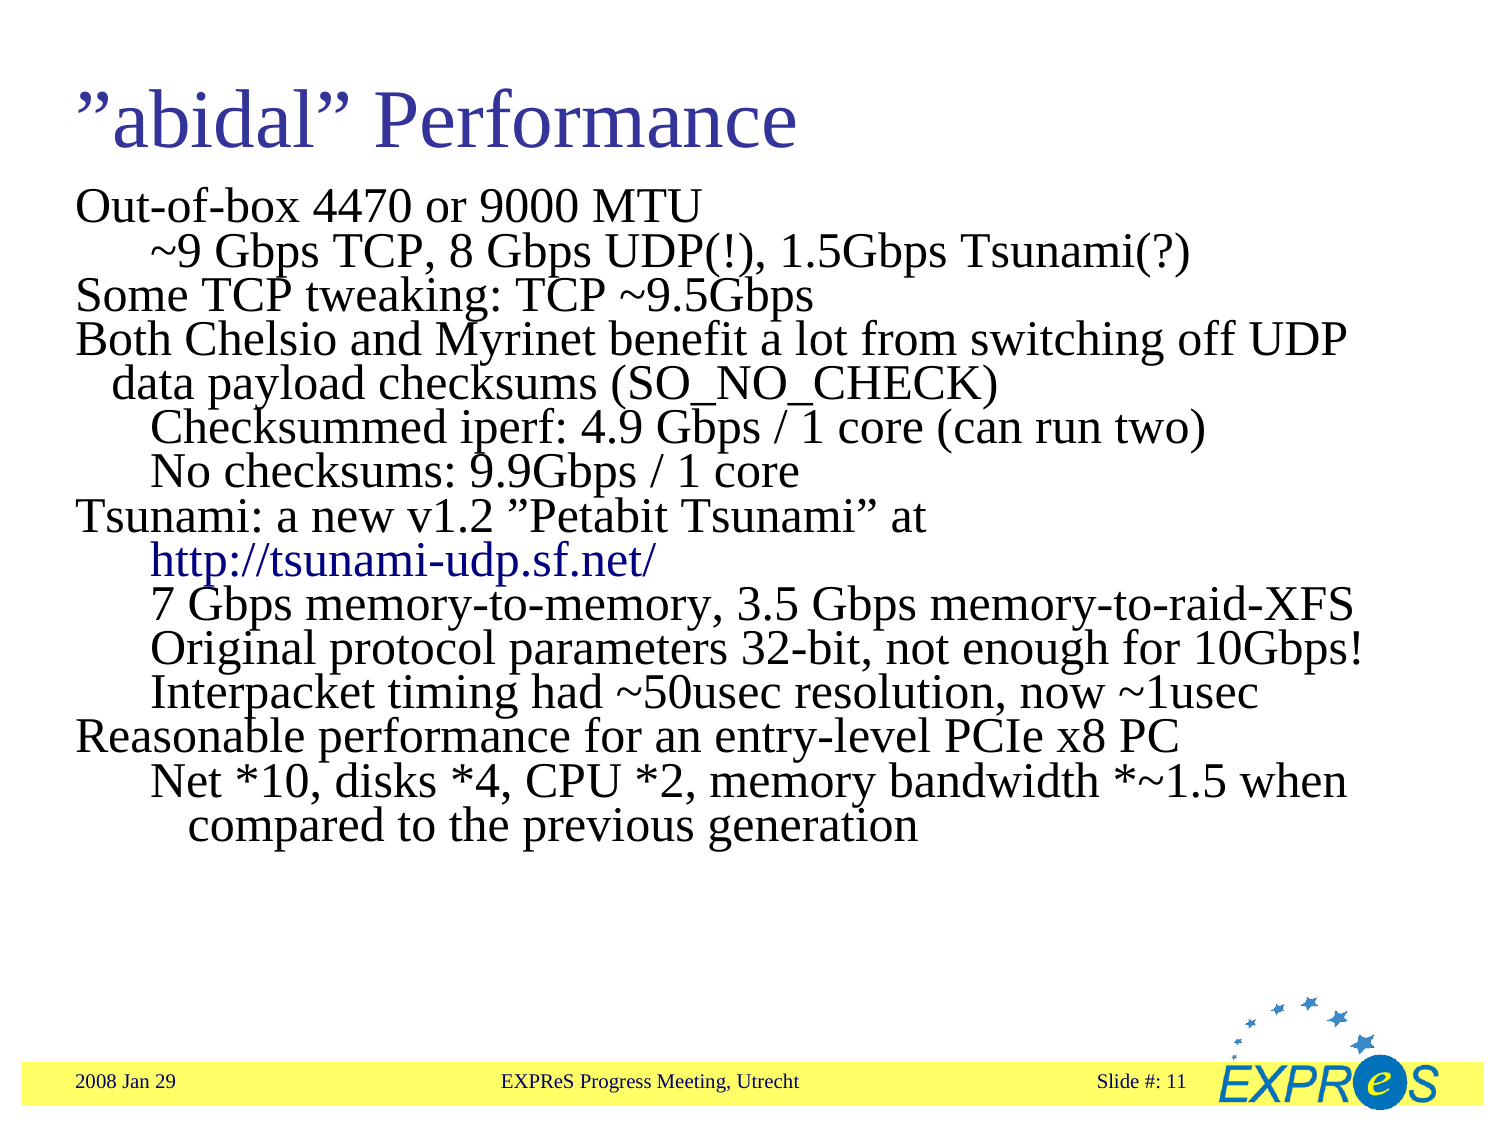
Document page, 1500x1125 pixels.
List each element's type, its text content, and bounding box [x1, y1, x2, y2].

title ”abidal” Performance [75, 63, 1425, 179]
list Out-of-box 4470 or 9000 MTU ~9 Gbps TCP, 8 Gbps UDP(!), 1.5Gbps Tsunami(?) Some TCP tweaking: TCP ~9.5Gbps Both Chelsio and Myrinet benefit a lot from switching off UDP data payload checksums (SO_NO_CHECK) Checksummed iperf: 4.9 Gbps / 1 core (can run two) No checksums: 9.9Gbps / 1 core Tsunami: a new v1.2 ”Petabit Tsunami” at http://tsunami-udp.sf.net/ 7 Gbps memory-to-memory, 3.5 Gbps memory-to-raid-XFS Original protocol parameters 32-bit, not enough for 10Gbps! Interpacket timing had ~50usec resolution, now ~1usec Reasonable performance for an entry-level PCIe x8 PC Net *10, disks *4, CPU *2, memory bandwidth *~1.5 when compared to the previous generation [75, 187, 1425, 1038]
picture [21, 994, 1500, 1113]
